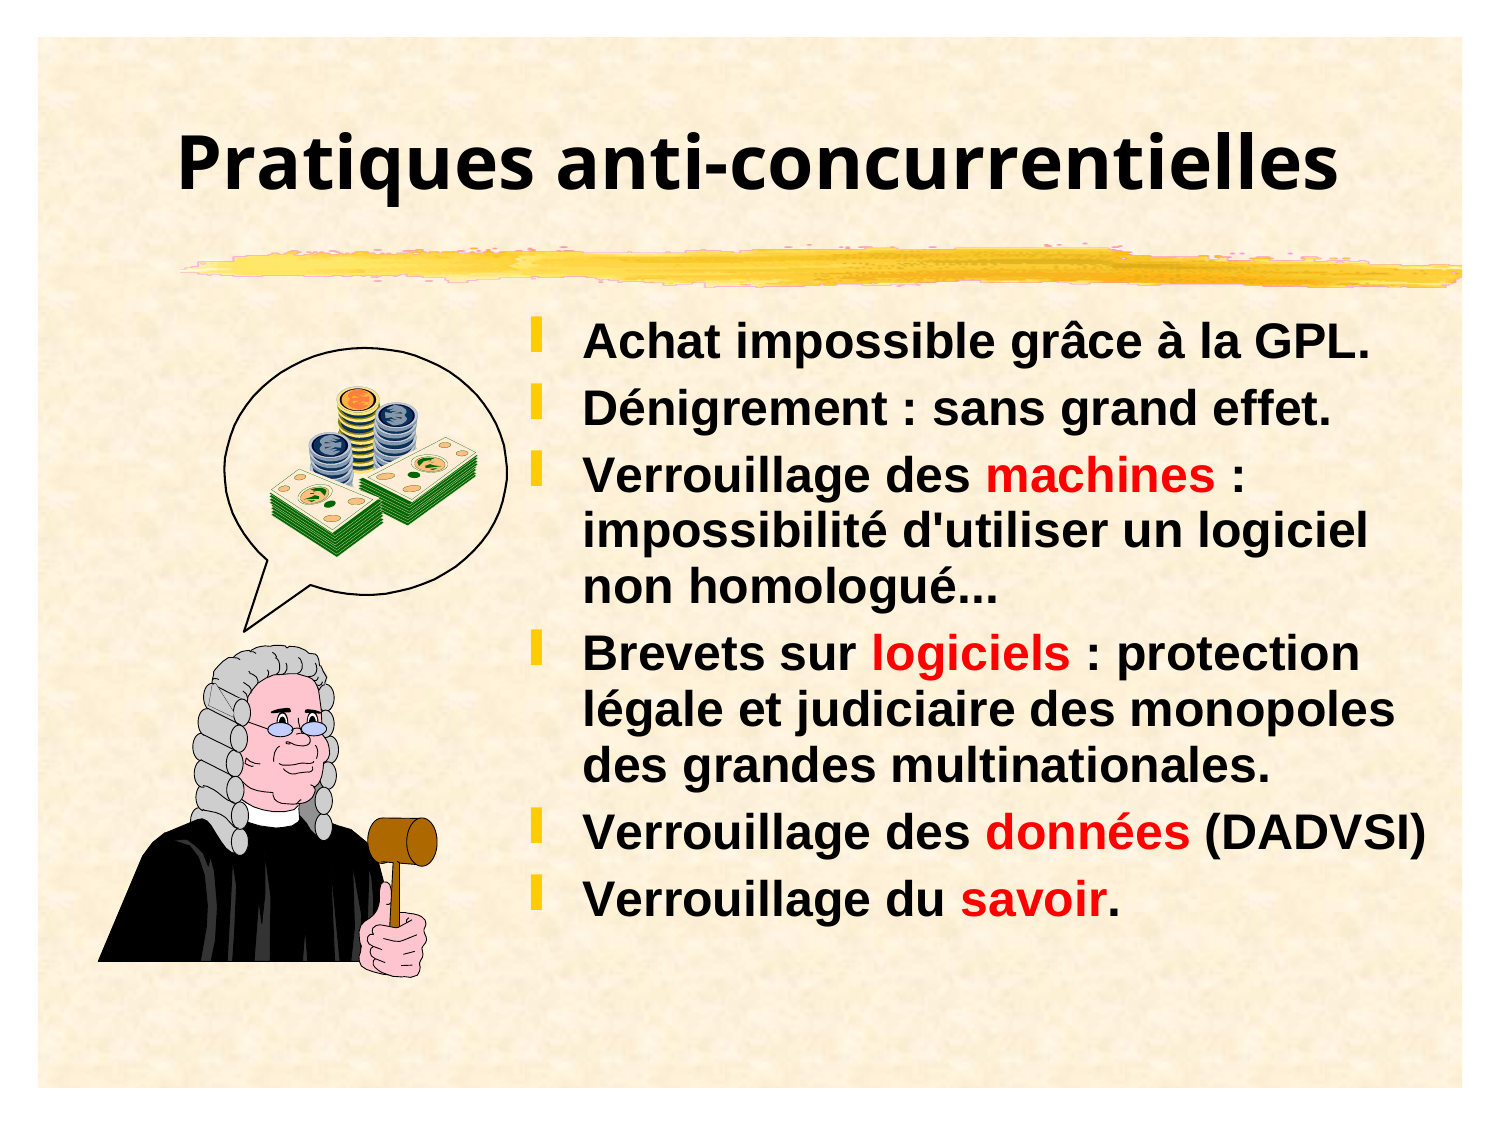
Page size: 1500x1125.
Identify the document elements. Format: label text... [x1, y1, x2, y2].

list Achat impossible grâce à la GPL. Dénigrement : sans grand effet. Verrouillage des machines : impossibilité d'utiliser un logiciel non homologué... Brevets sur logiciels : protection légale et judiciaire des monopoles des grandes multinationales. Verrouillage des données (DADVSI) Verrouillage du savoir. [497, 305, 1463, 1022]
title Pratiques anti-concurrentielles [54, 72, 1463, 248]
picture [37, 37, 1463, 1088]
picture [226, 349, 497, 627]
